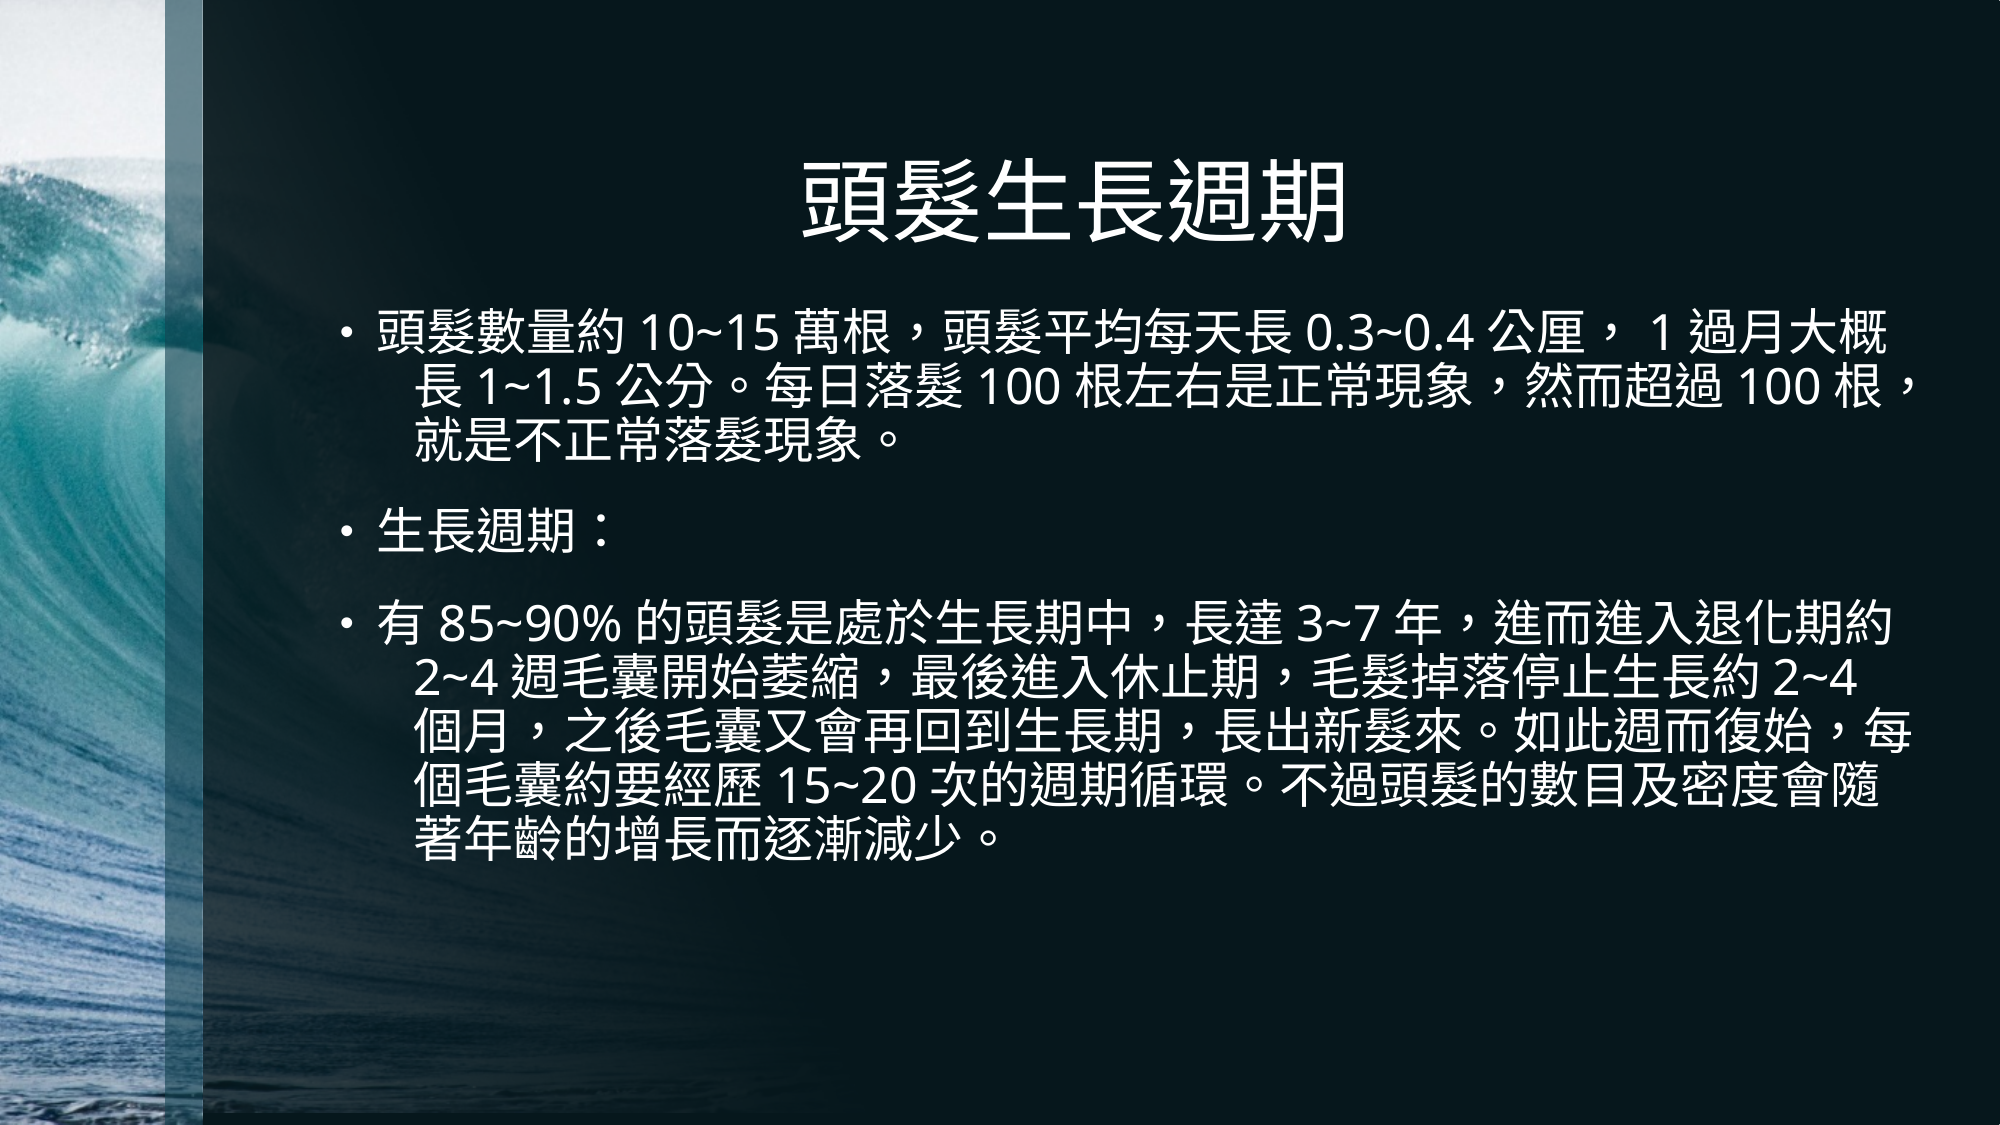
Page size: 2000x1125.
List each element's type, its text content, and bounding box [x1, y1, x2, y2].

title 頭髮生長週期 [324, 62, 1825, 263]
list 頭髮數量約10~15萬根，頭髮平均每天長0.3~0.4公厘，1過月大概長1~1.5公分。每日落髮100根左右是正常現象，然而超過100根，就是不正常落髮現象。 生長週期： 有85~90%的頭髮是處於生長期中，長達3~7年，進而進入退化期約2~4週毛囊開始萎縮，最後進入休止期，毛髮掉落停止生長約2~4個月，之後毛囊又會再回到生長期，長出新髮來。如此週而復始，每個毛囊約要經歷15~20次的週期循環。不過頭髮的數目及密度會隨著年齡的增長而逐漸減少。 [324, 299, 1933, 1026]
